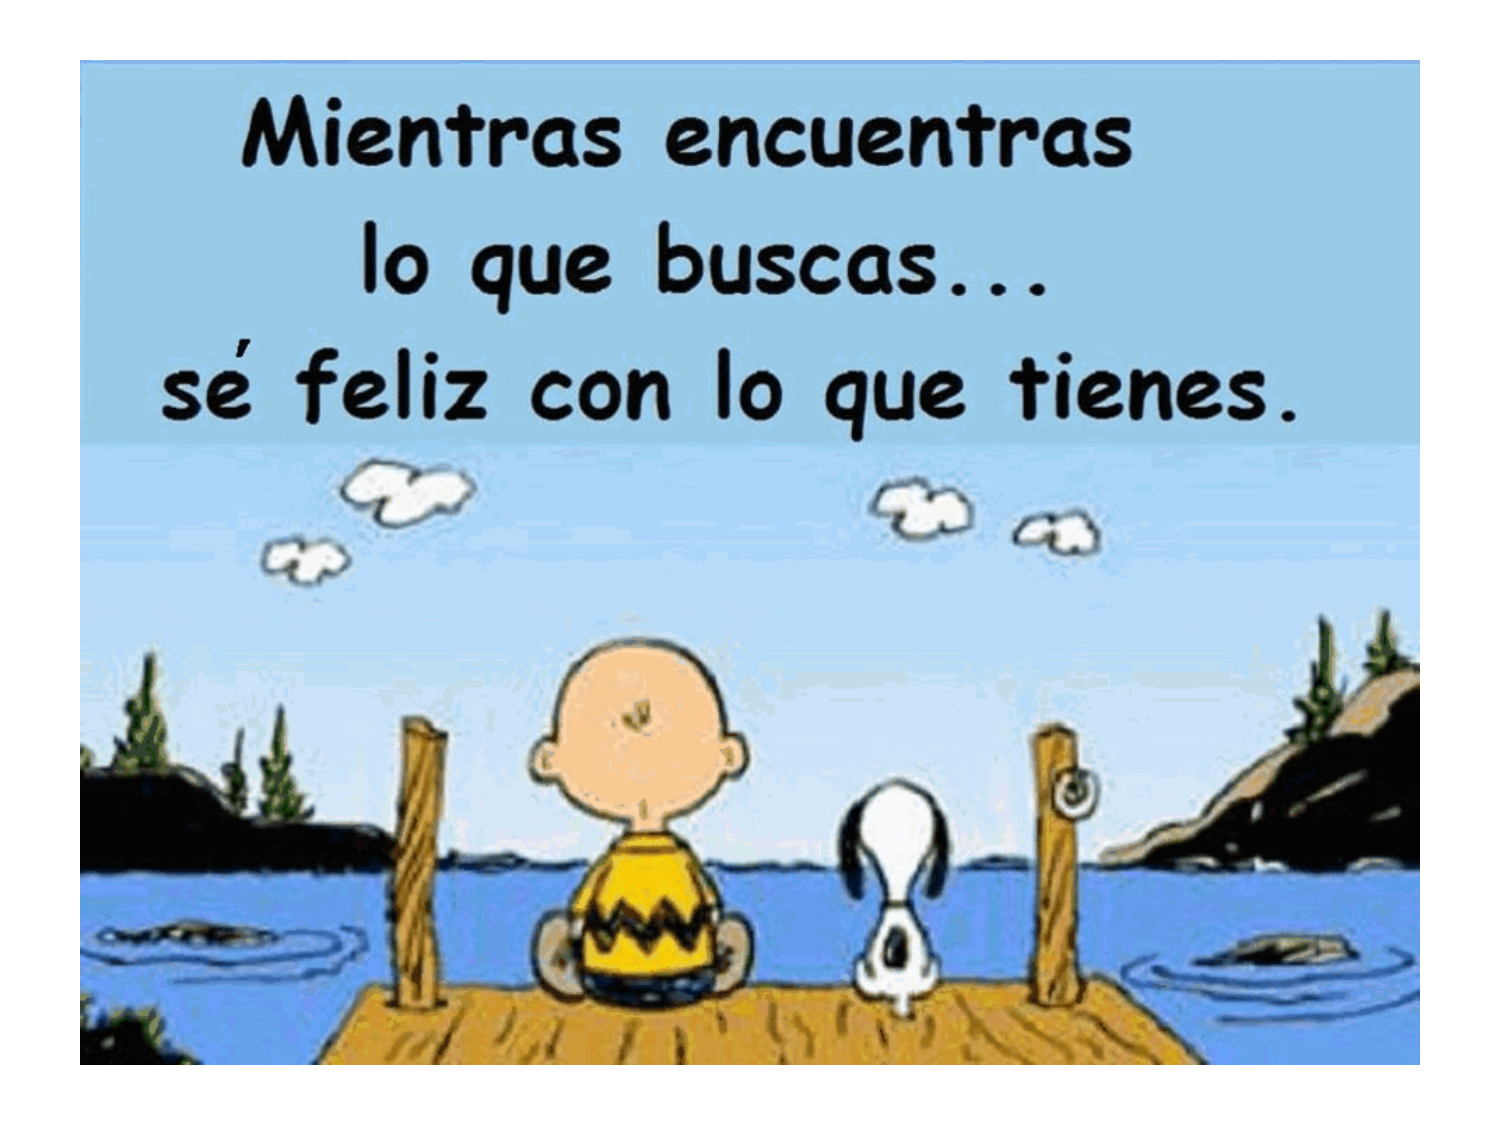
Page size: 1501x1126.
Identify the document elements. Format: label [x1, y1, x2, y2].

picture [80, 60, 1420, 1065]
